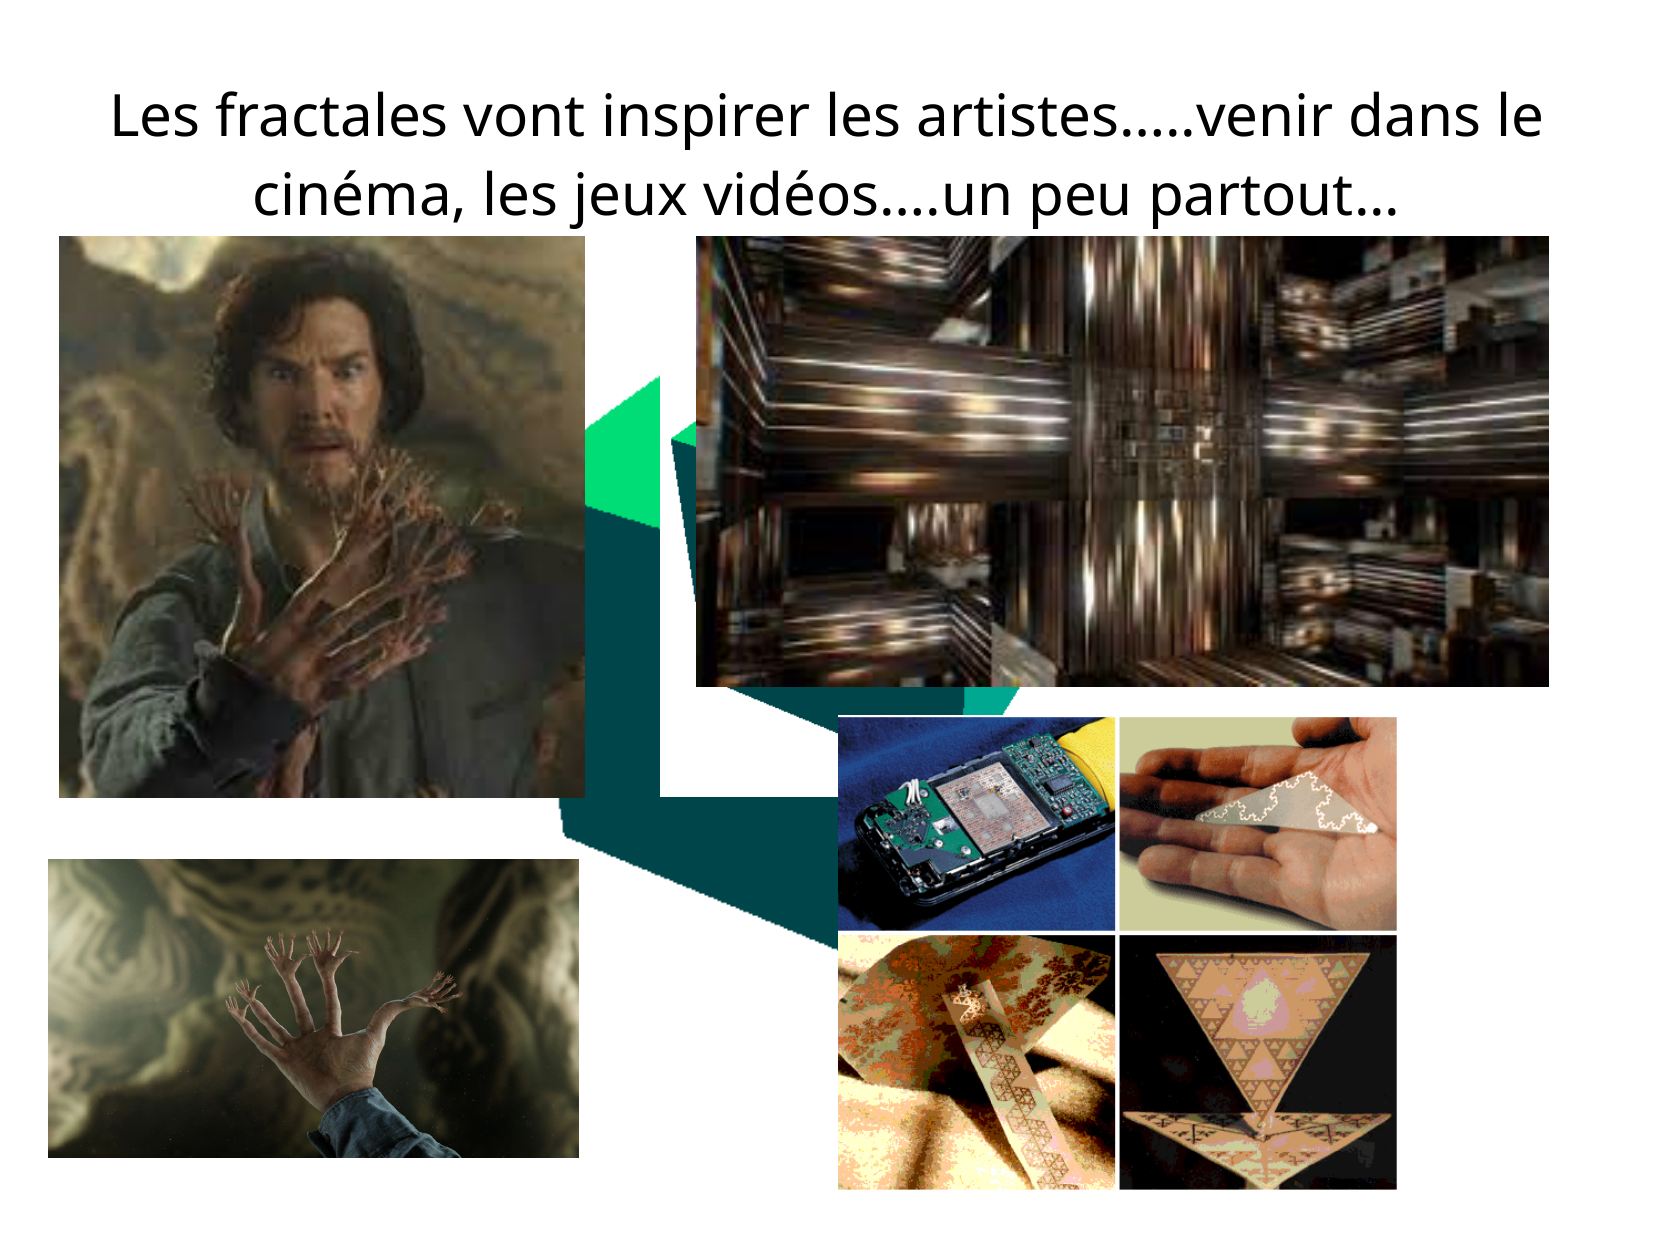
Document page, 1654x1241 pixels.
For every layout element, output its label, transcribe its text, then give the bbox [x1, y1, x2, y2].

picture [48, 236, 1549, 1193]
title Les fractales vont inspirer les artistes…..venir dans le cinéma, les jeux vidéos….un peu partout... [82, 49, 1571, 257]
